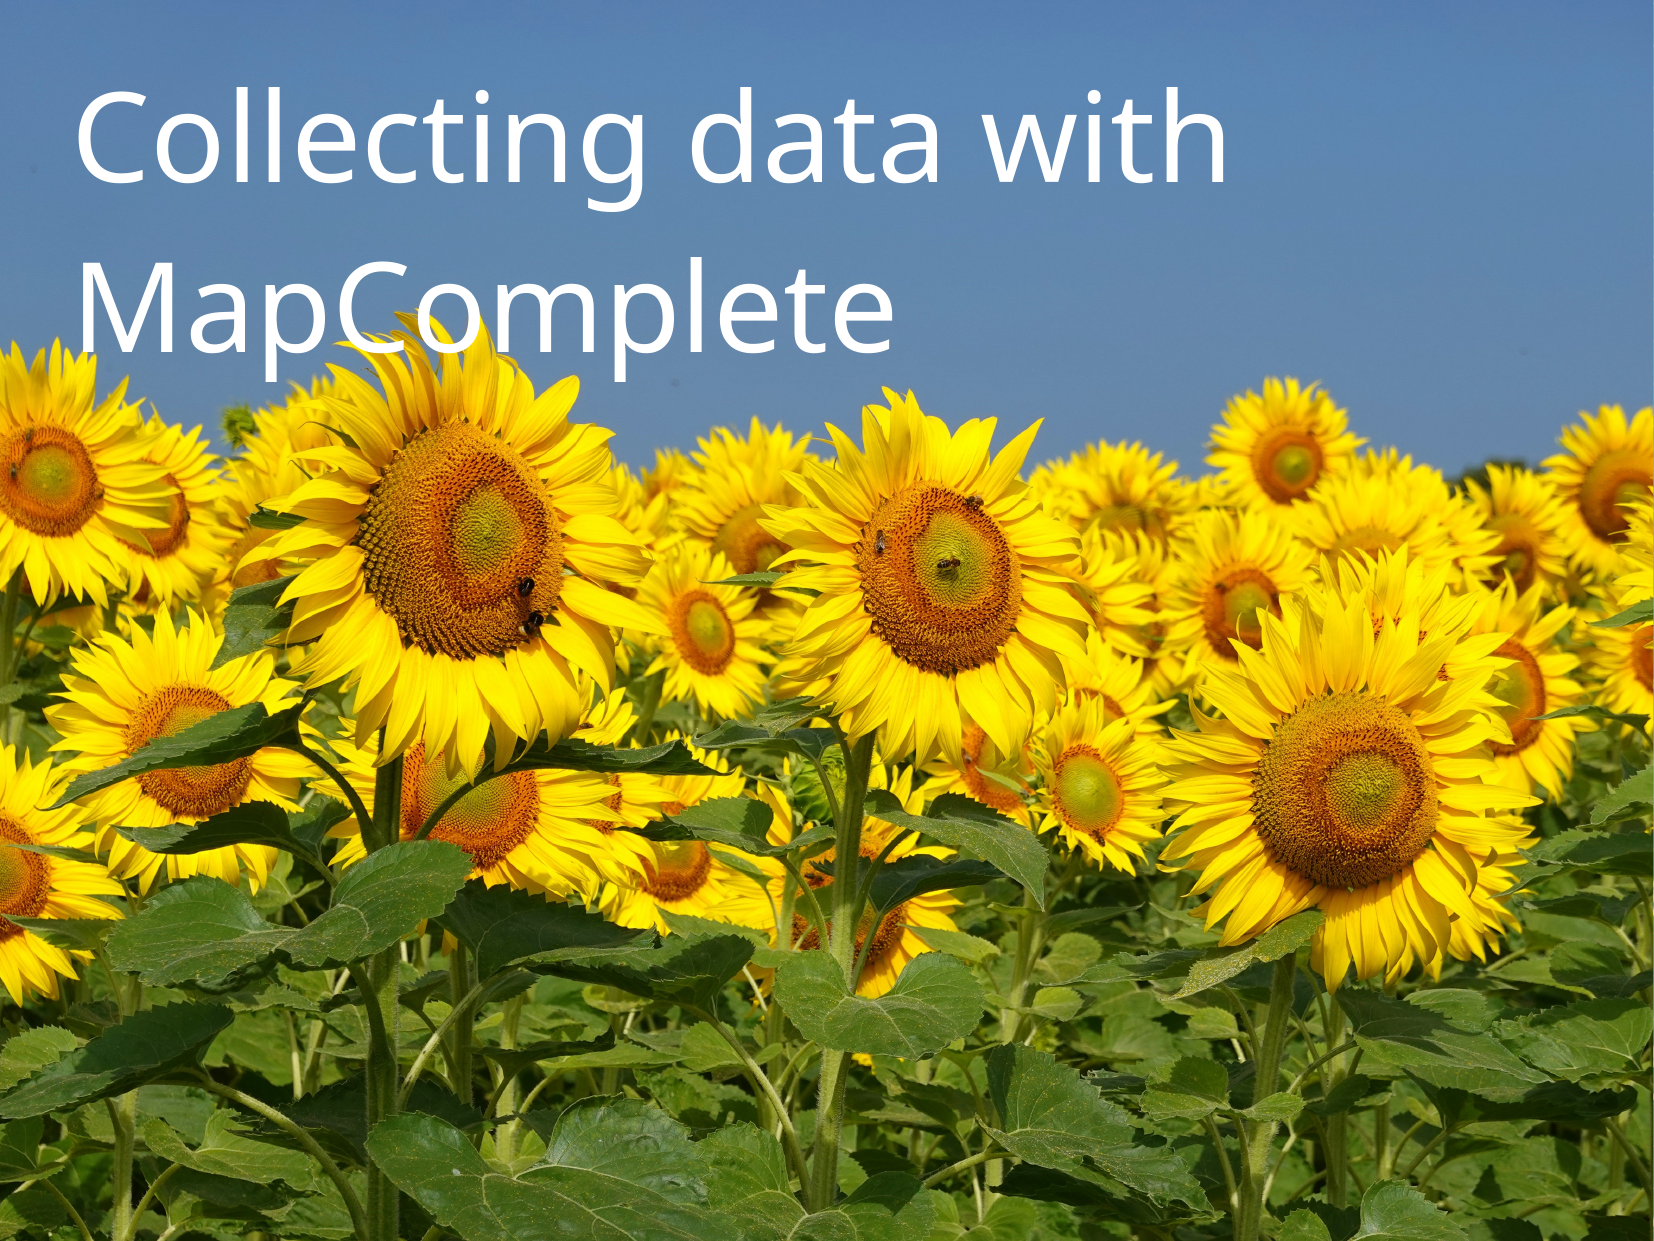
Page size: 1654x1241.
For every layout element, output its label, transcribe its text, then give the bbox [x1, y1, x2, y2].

title Collecting data with MapComplete [71, 0, 1561, 466]
picture [0, 0, 1654, 1241]
